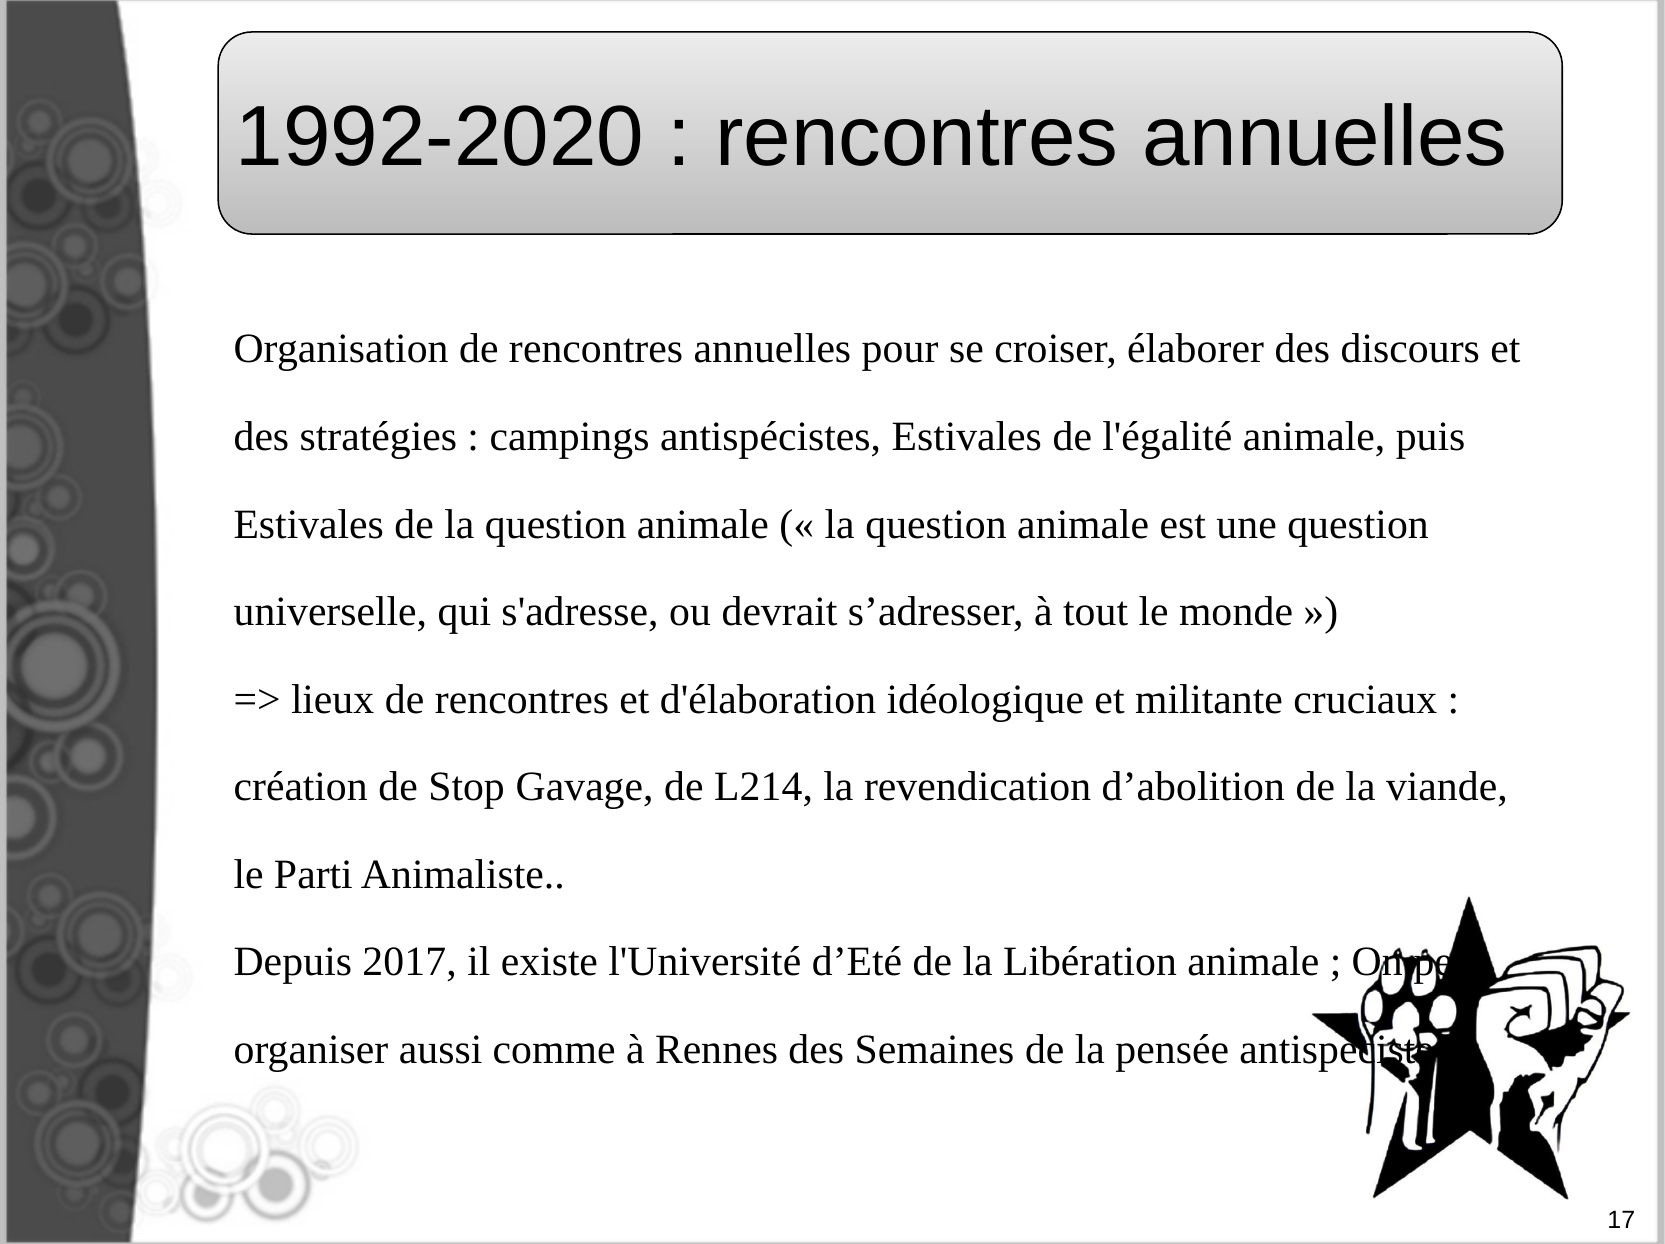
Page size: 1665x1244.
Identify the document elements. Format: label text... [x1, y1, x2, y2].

text_box Organisation de rencontres annuelles pour se croiser, élaborer des discours et des stratégies : campings antispécistes, Estivales de l'égalité animale, puis Estivales de la question animale (« la question animale est une question universelle, qui s'adresse, ou devrait s’adresser, à tout le monde ») => lieux de rencontres et d'élaboration idéologique et militante cruciaux : création de Stop Gavage, de L214, la revendication d’abolition de la viande, le Parti Animaliste.. Depuis 2017, il existe l'Université d’Eté de la Libération animale ; On peut organiser aussi comme à Rennes des Semaines de la pensée antispéciste un peu partout, tout au long de l’année, et des rencontres aussi en hiver. On a besoin de lieux de réflexion et d'élaboration de pensées et stratégies. En tant qu’organisations, collectifs et groupes locaux, c’est une des choses les plus importantes qu'on puisse faire, avec des colloques et des conférences. Il s’agit à la fois de former les militant-es, les sympathisant-es et le public. [226, 276, 1555, 1244]
text_box [218, 31, 1563, 235]
text_box 17 [1555, 1195, 1644, 1242]
text_box 1992-2020 : rencontres annuelles [228, 72, 1553, 191]
picture [3, 0, 1662, 1244]
